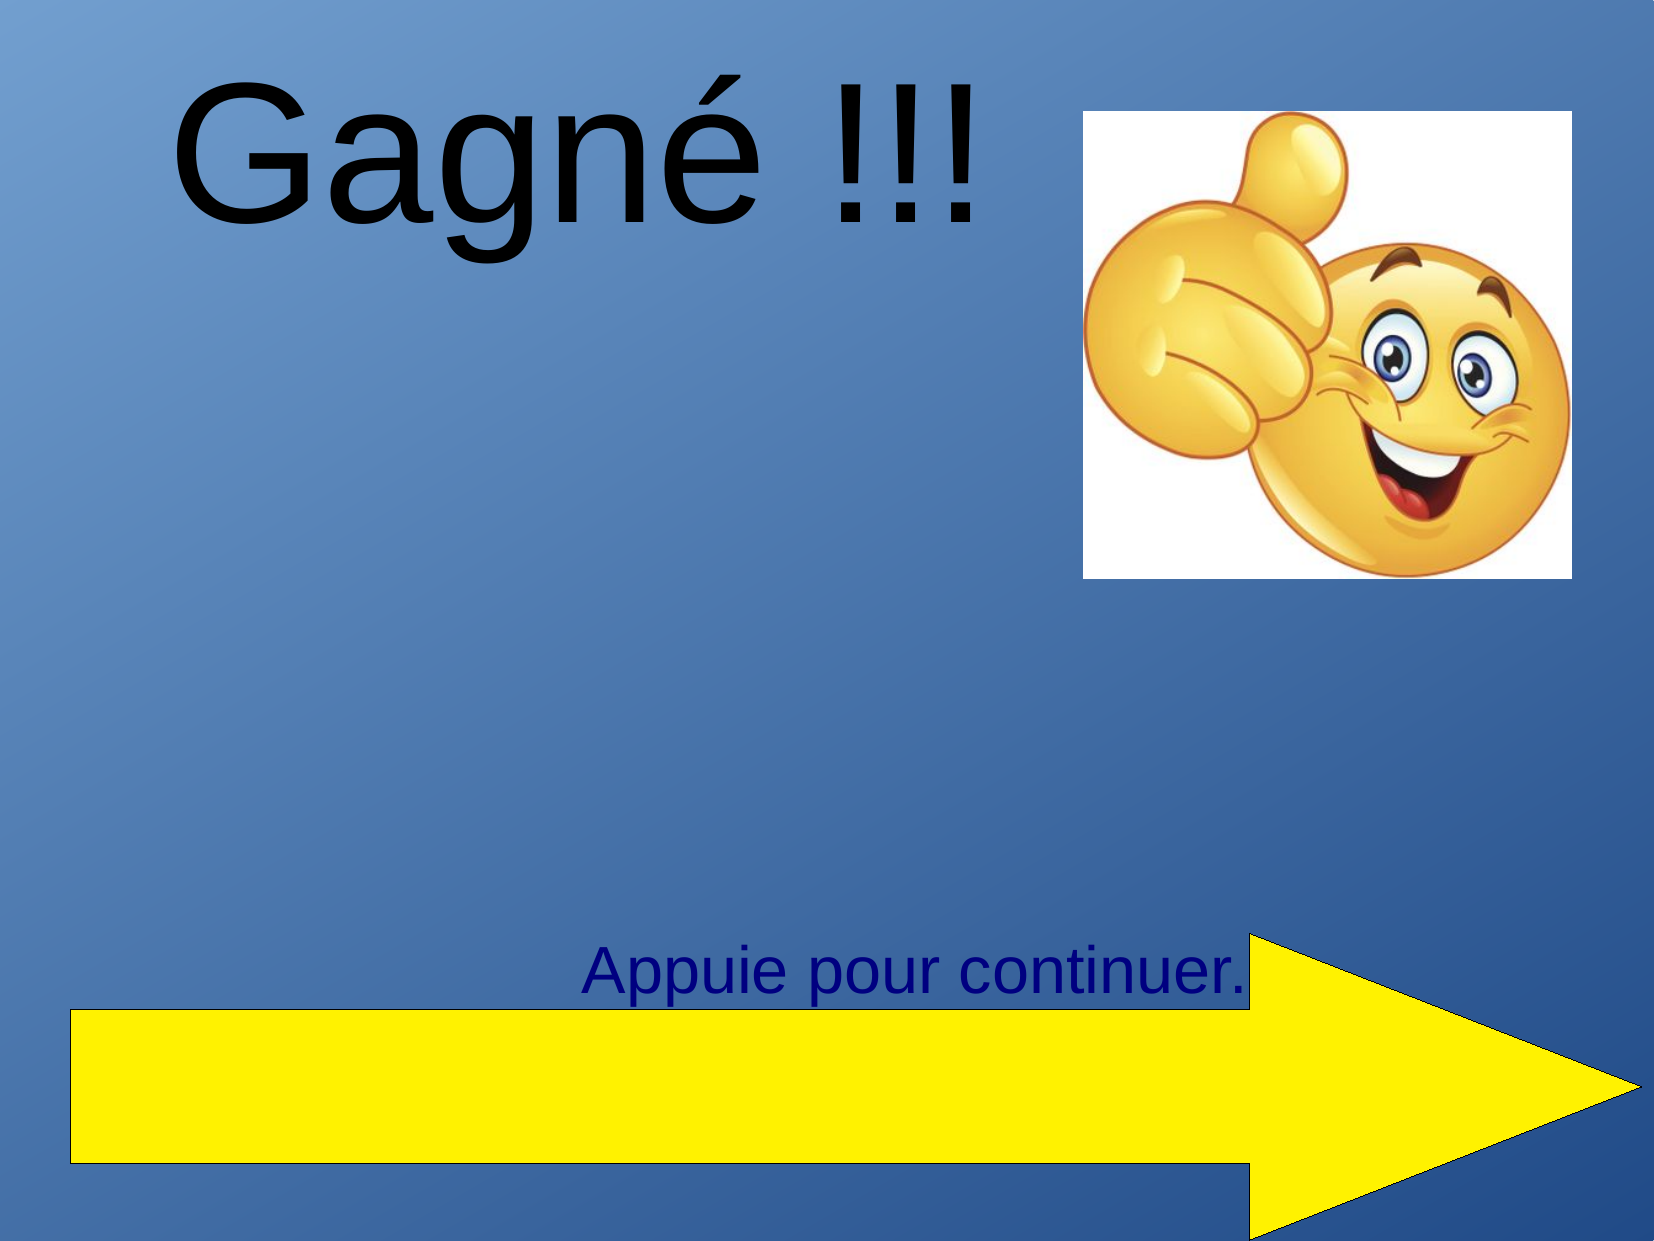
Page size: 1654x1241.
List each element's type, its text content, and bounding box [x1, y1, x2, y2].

text_box [70, 933, 1642, 1241]
title Gagné !!! [0, 41, 1323, 265]
picture [1083, 111, 1572, 579]
text_box Appuie pour continuer. [566, 933, 1249, 1009]
